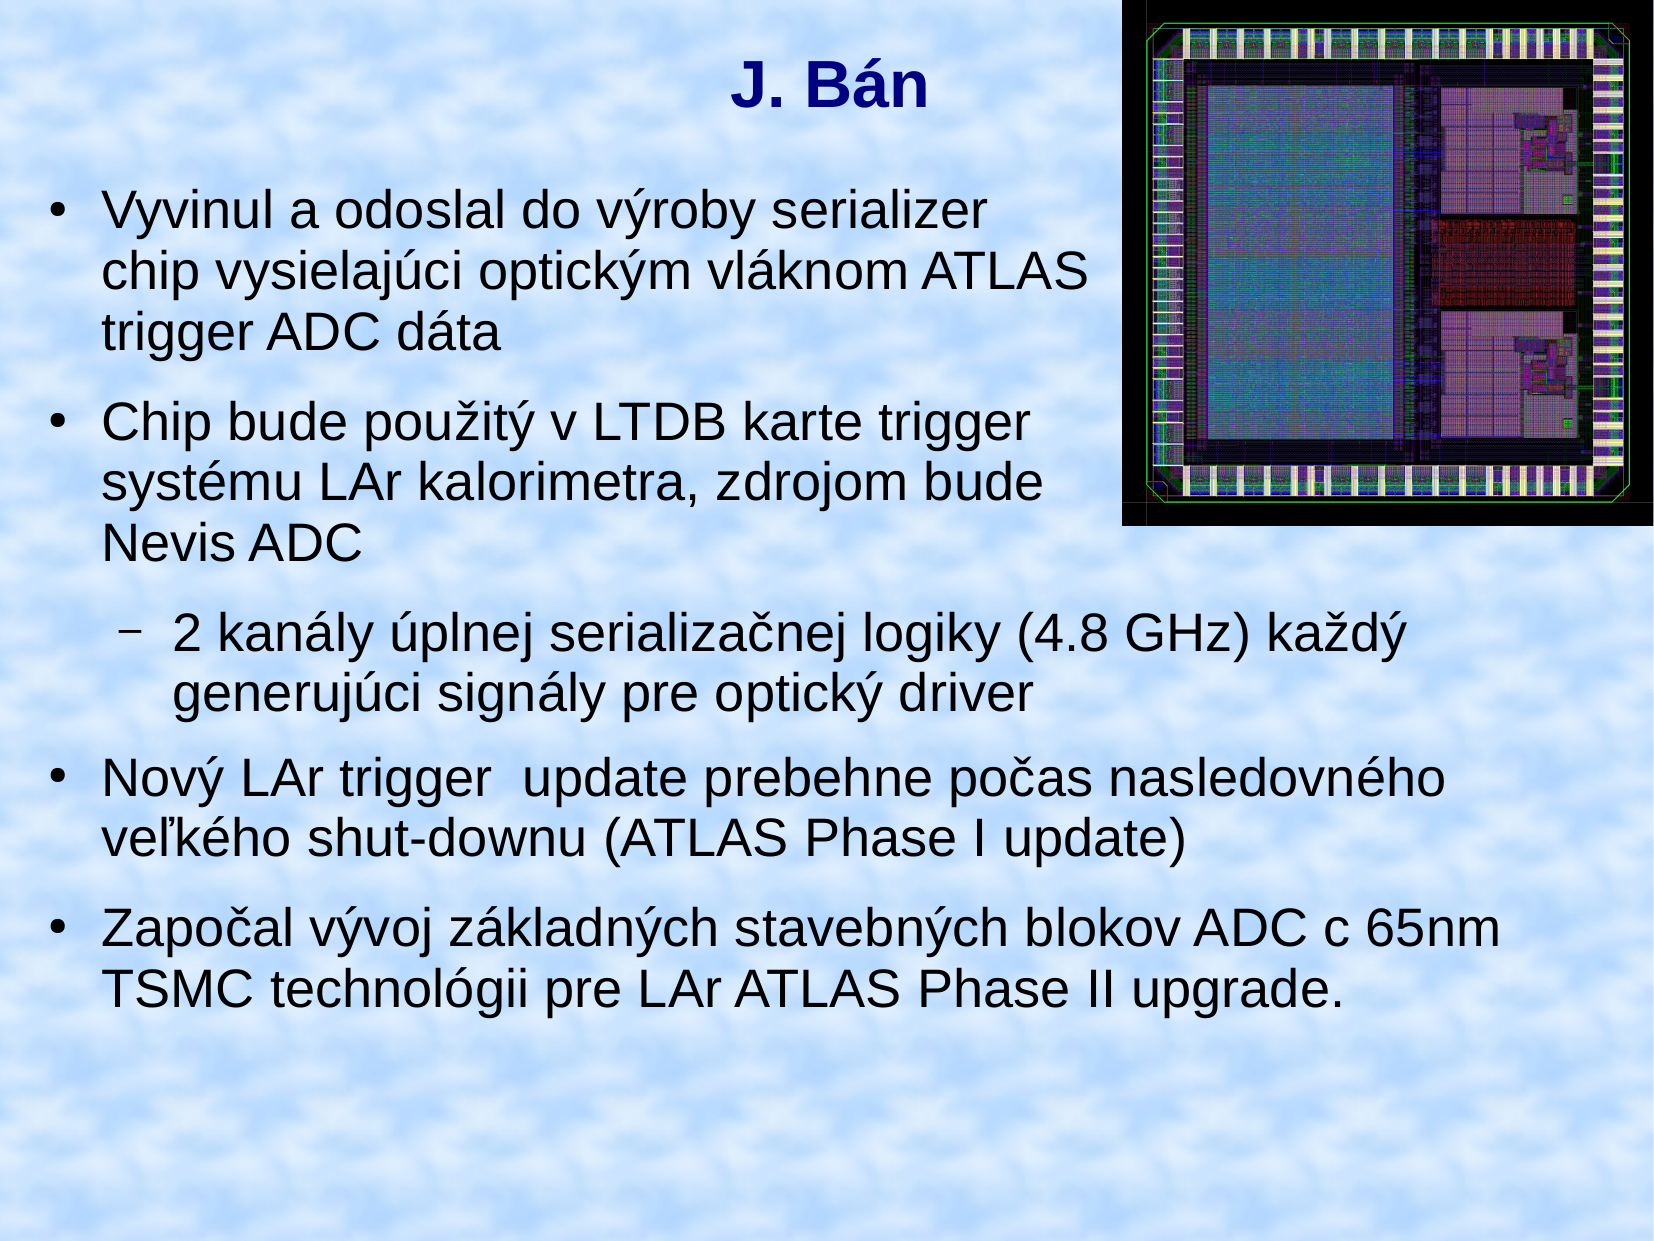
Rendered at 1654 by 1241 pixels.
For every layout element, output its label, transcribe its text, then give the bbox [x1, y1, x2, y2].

list Vyvinul a odoslal do výroby serializer chip vysielajúci optickým vláknom ATLAS trigger ADC dáta Chip bude použitý v LTDB karte trigger systému LAr kalorimetra, zdrojom bude Nevis ADC 2 kanály úplnej serializačnej logiky (4.8 GHz) každý generujúci signály pre optický driver Nový LAr trigger update prebehne počas nasledovného veľkého shut-downu (ATLAS Phase I update) Započal vývoj základných stavebných blokov ADC c 65nm TSMC technológii pre LAr ATLAS Phase II upgrade. [30, 180, 1542, 1186]
title J. Bán [86, 17, 1122, 151]
picture [0, 0, 1654, 1241]
